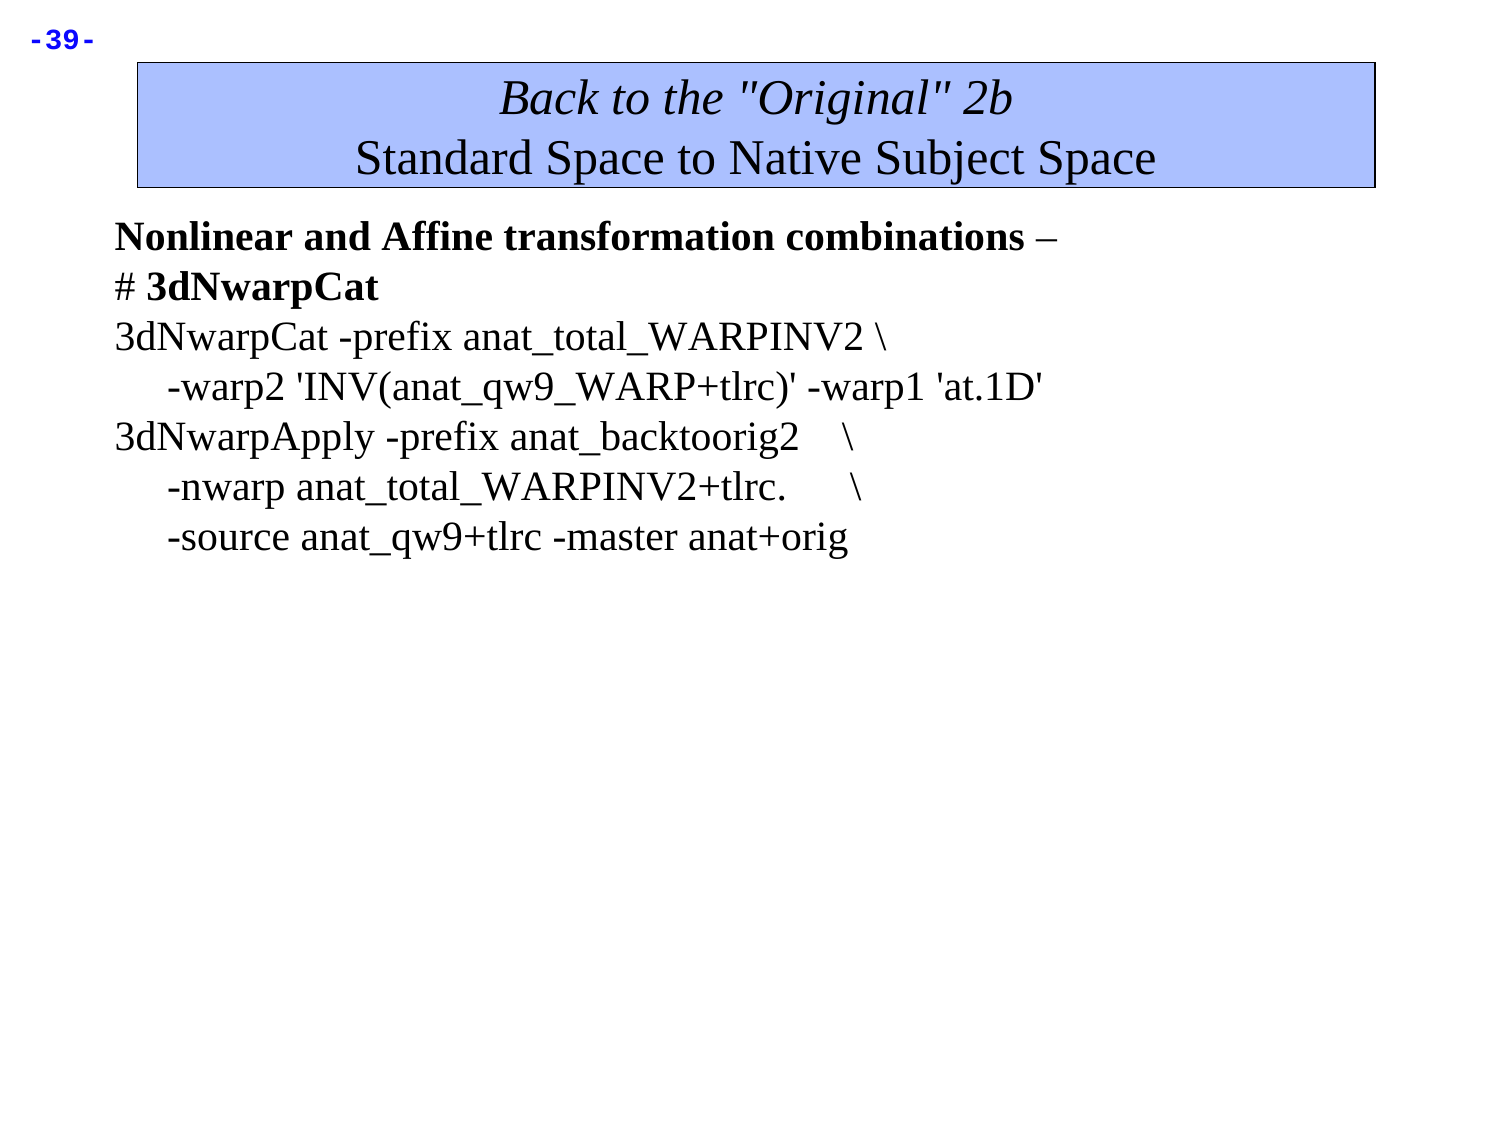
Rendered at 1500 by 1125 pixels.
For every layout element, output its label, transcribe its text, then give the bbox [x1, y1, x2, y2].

text_box Nonlinear and Affine transformation combinations – # 3dNwarpCat 3dNwarpCat -prefix anat_total_WARPINV2 \ -warp2 'INV(anat_qw9_WARP+tlrc)' -warp1 'at.1D' 3dNwarpApply -prefix anat_backtoorig2 \ -nwarp anat_total_WARPINV2+tlrc. \ -source anat_qw9+tlrc -master anat+orig [99, 200, 1500, 717]
title Back to the "Original" 2b Standard Space to Native Subject Space [137, 62, 1375, 188]
